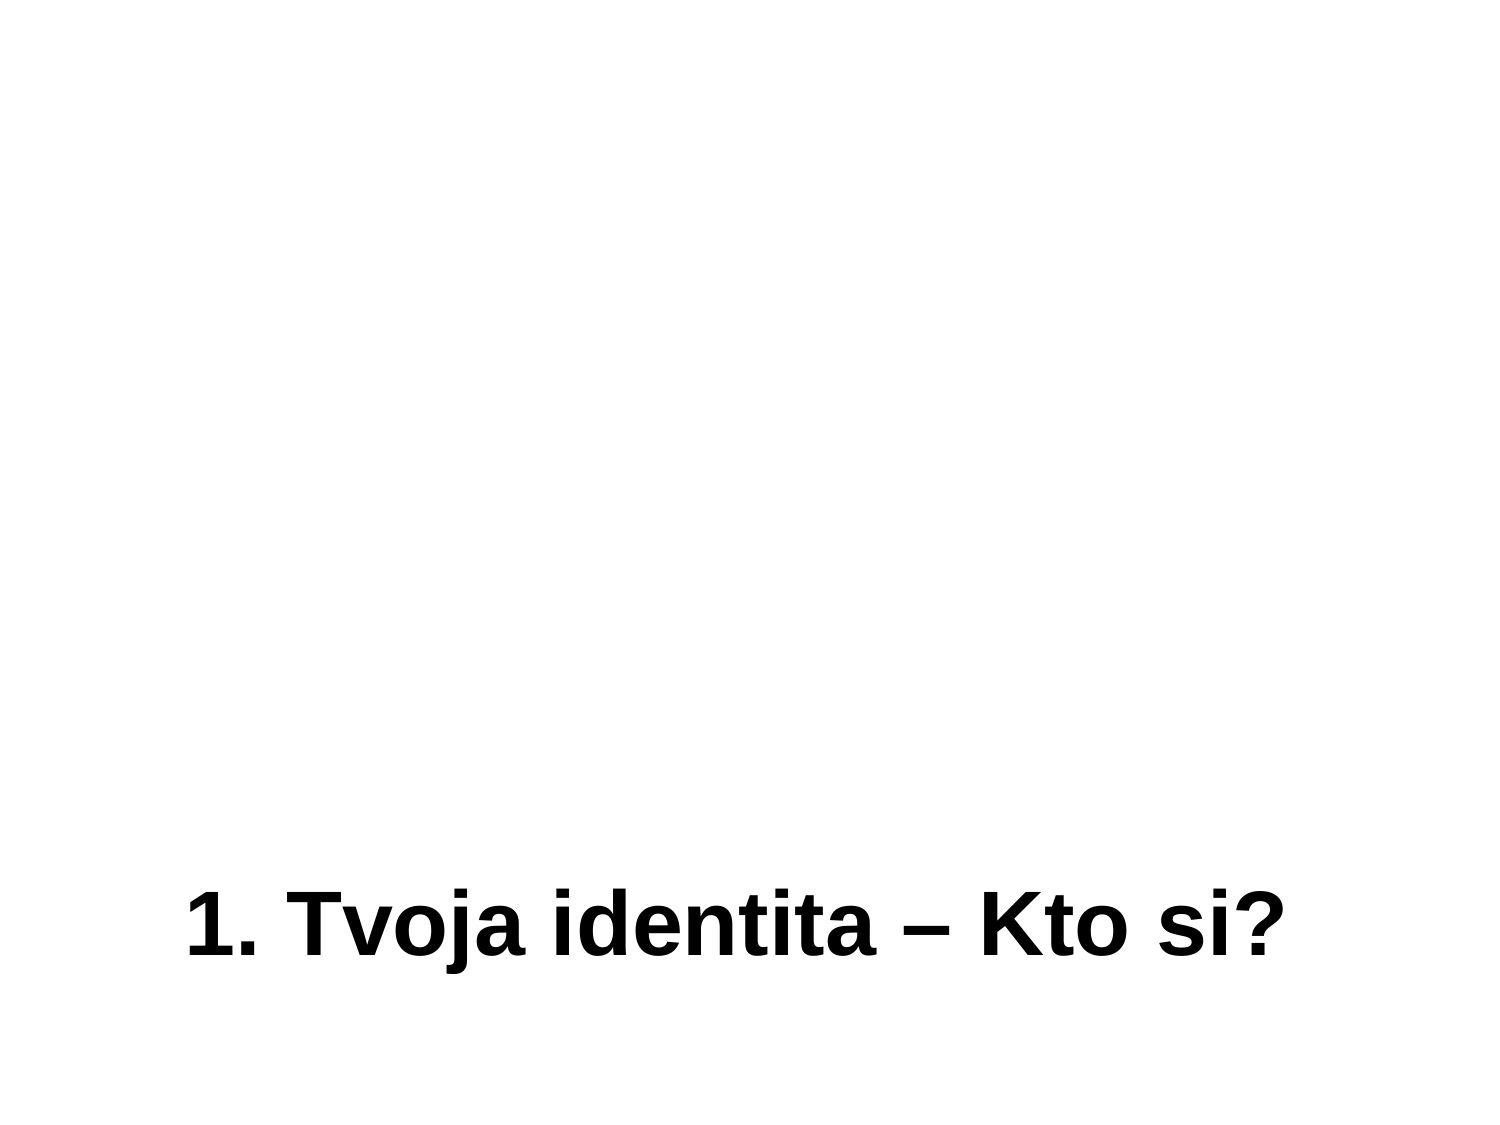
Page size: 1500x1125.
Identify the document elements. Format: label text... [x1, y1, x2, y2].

title 1. Tvoja identita – Kto si? [75, 824, 1426, 1013]
